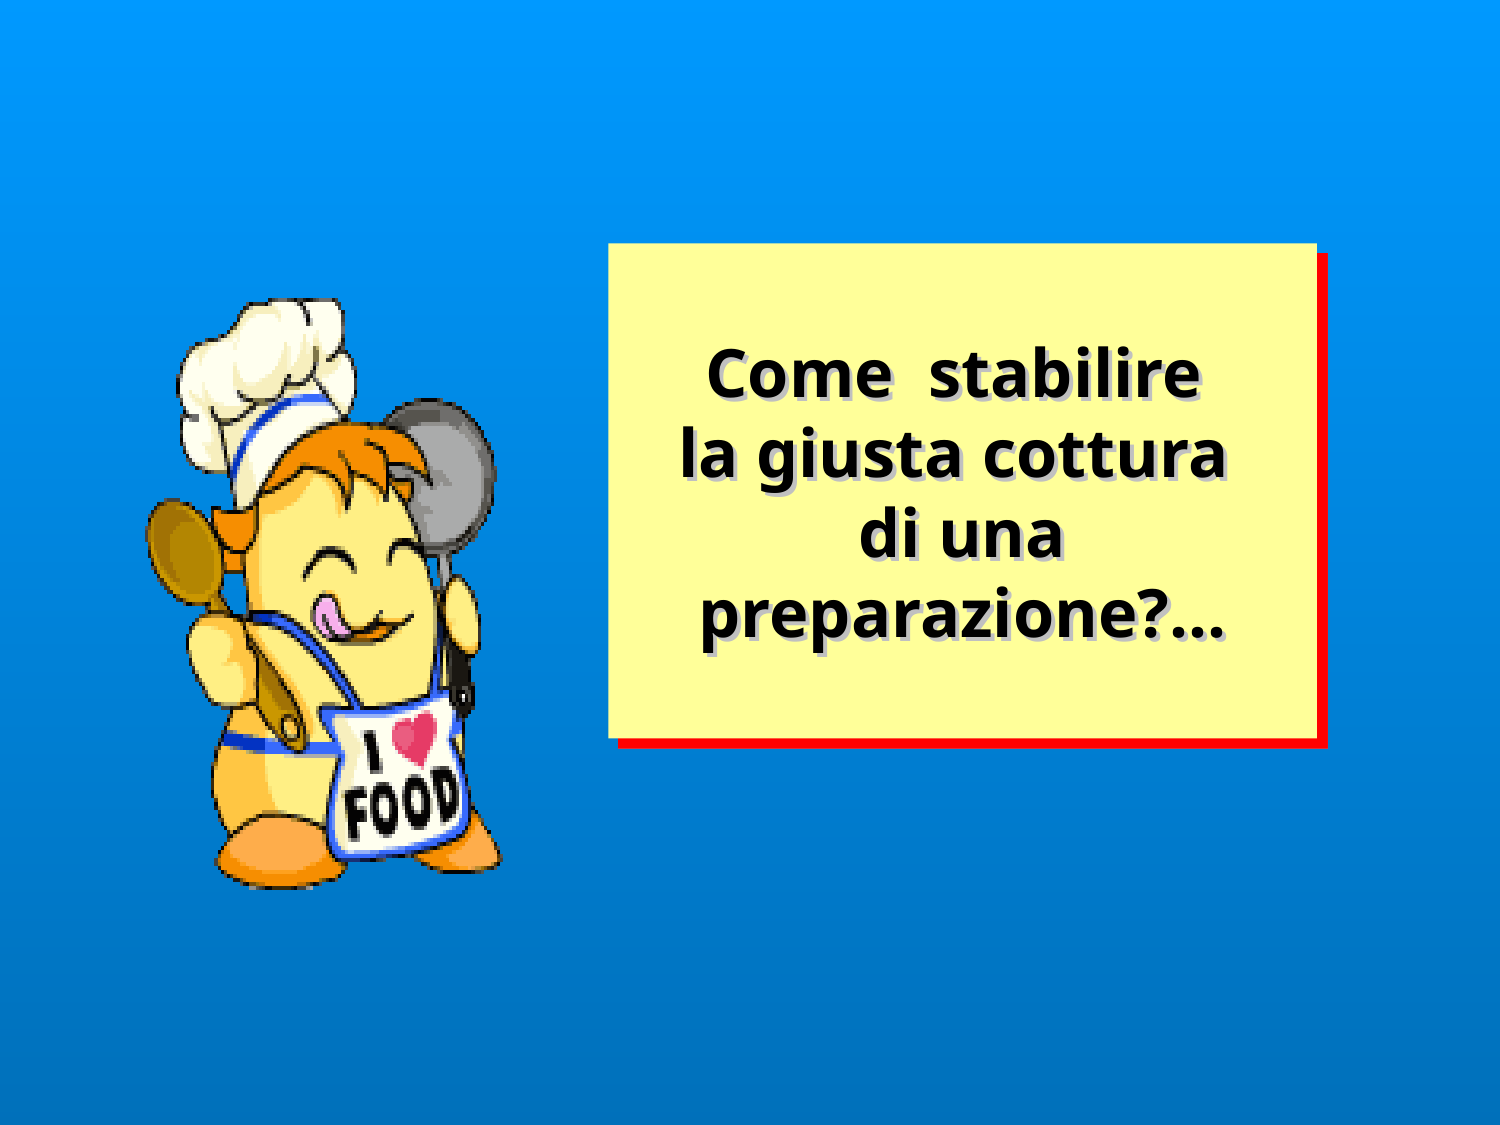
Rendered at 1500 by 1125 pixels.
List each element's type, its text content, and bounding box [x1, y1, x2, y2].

text_box Come stabilire la giusta cottura di una preparazione?… [608, 243, 1317, 739]
picture [88, 290, 564, 890]
